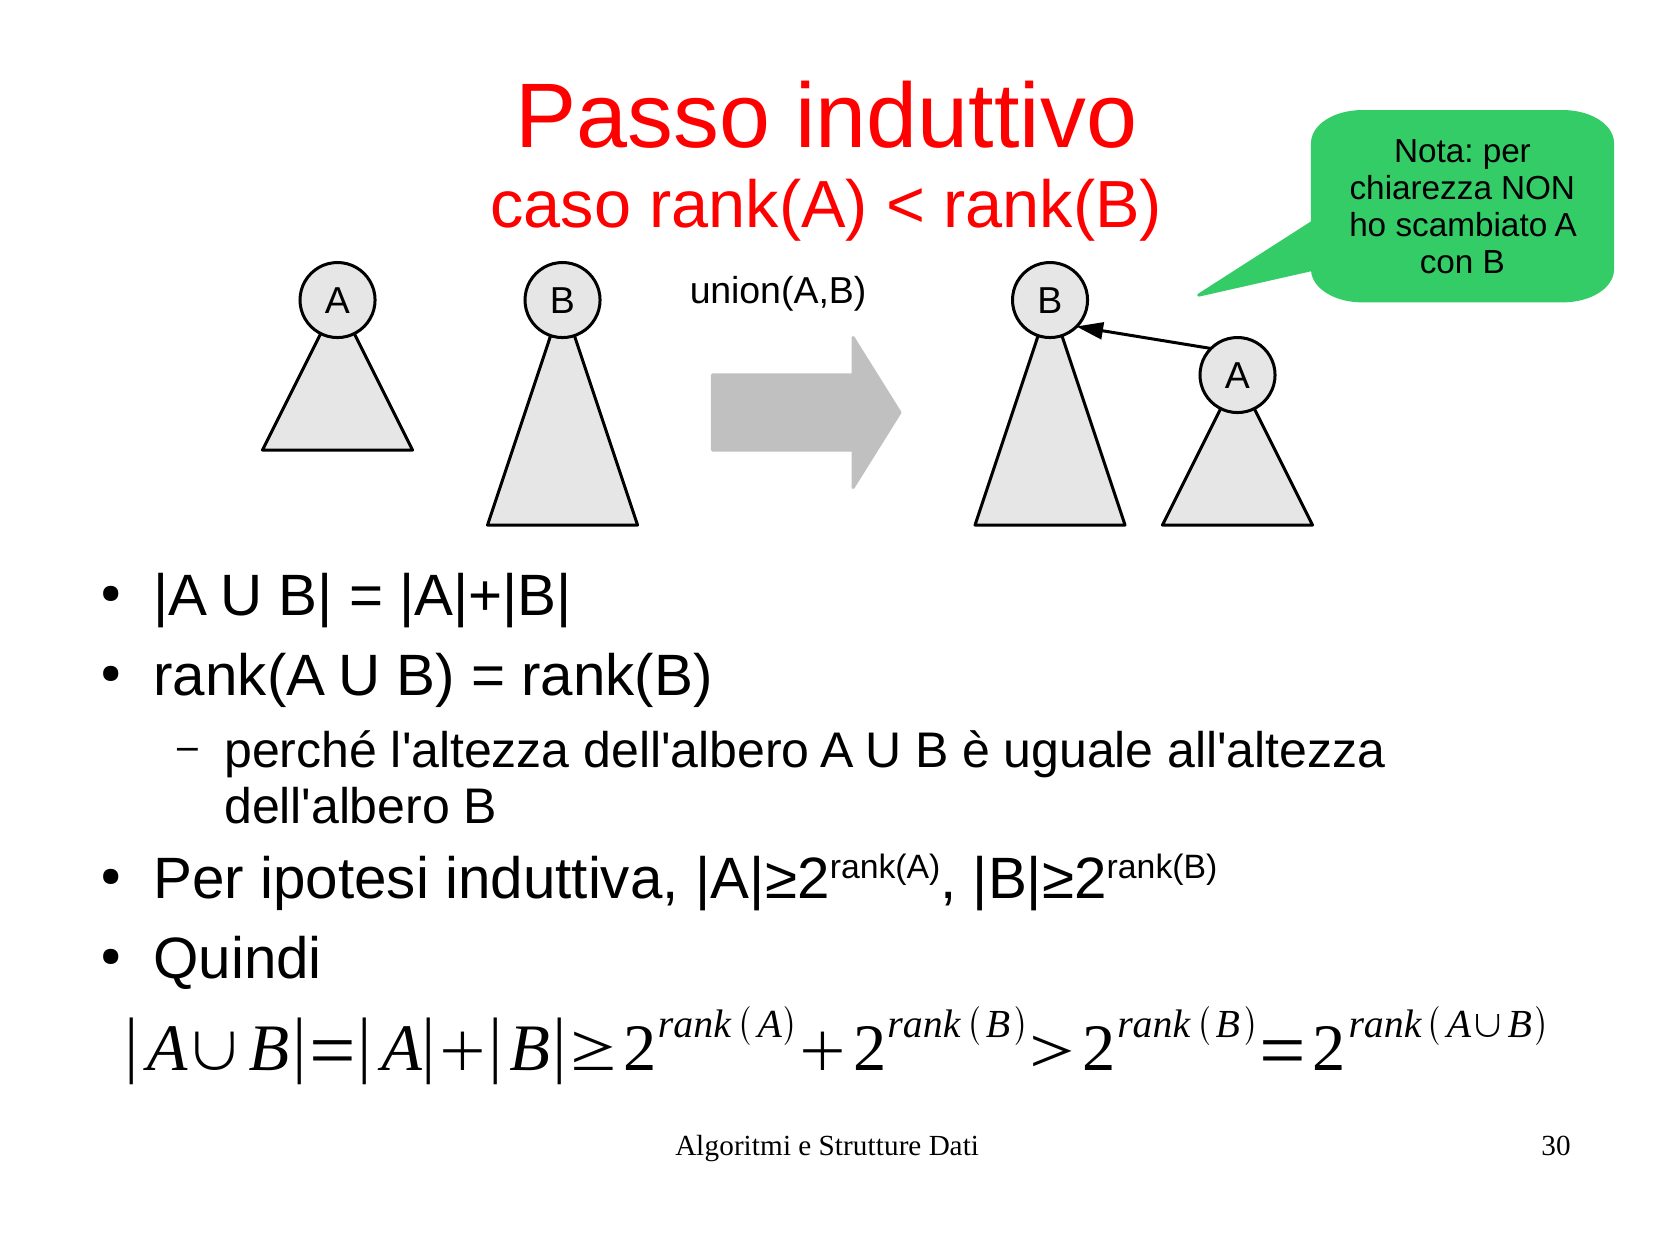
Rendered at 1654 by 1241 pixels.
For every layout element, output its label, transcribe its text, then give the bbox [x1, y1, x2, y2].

text_box [975, 336, 1126, 526]
text_box [262, 334, 413, 451]
text_box [487, 336, 638, 526]
text_box B [525, 262, 601, 338]
title Passo induttivo caso rank(A) < rank(B) [82, 49, 1571, 257]
text_box A [1200, 337, 1276, 413]
text_box [712, 337, 901, 488]
text_box union(A,B) [675, 262, 882, 320]
chart [112, 1001, 1554, 1088]
text_box A [300, 262, 376, 338]
list |A U B| = |A|+|B| rank(A U B) = rank(B) perché l'altezza dell'albero A U B è uguale all'altezza dell'albero B Per ipotesi induttiva, |A|≥2rank(A), |B|≥2rank(B) Quindi [82, 562, 1571, 1109]
text_box Nota: per chiarezza NON ho scambiato A con B [1198, 111, 1613, 301]
text_box B [1012, 262, 1088, 338]
text_box [1162, 409, 1313, 526]
